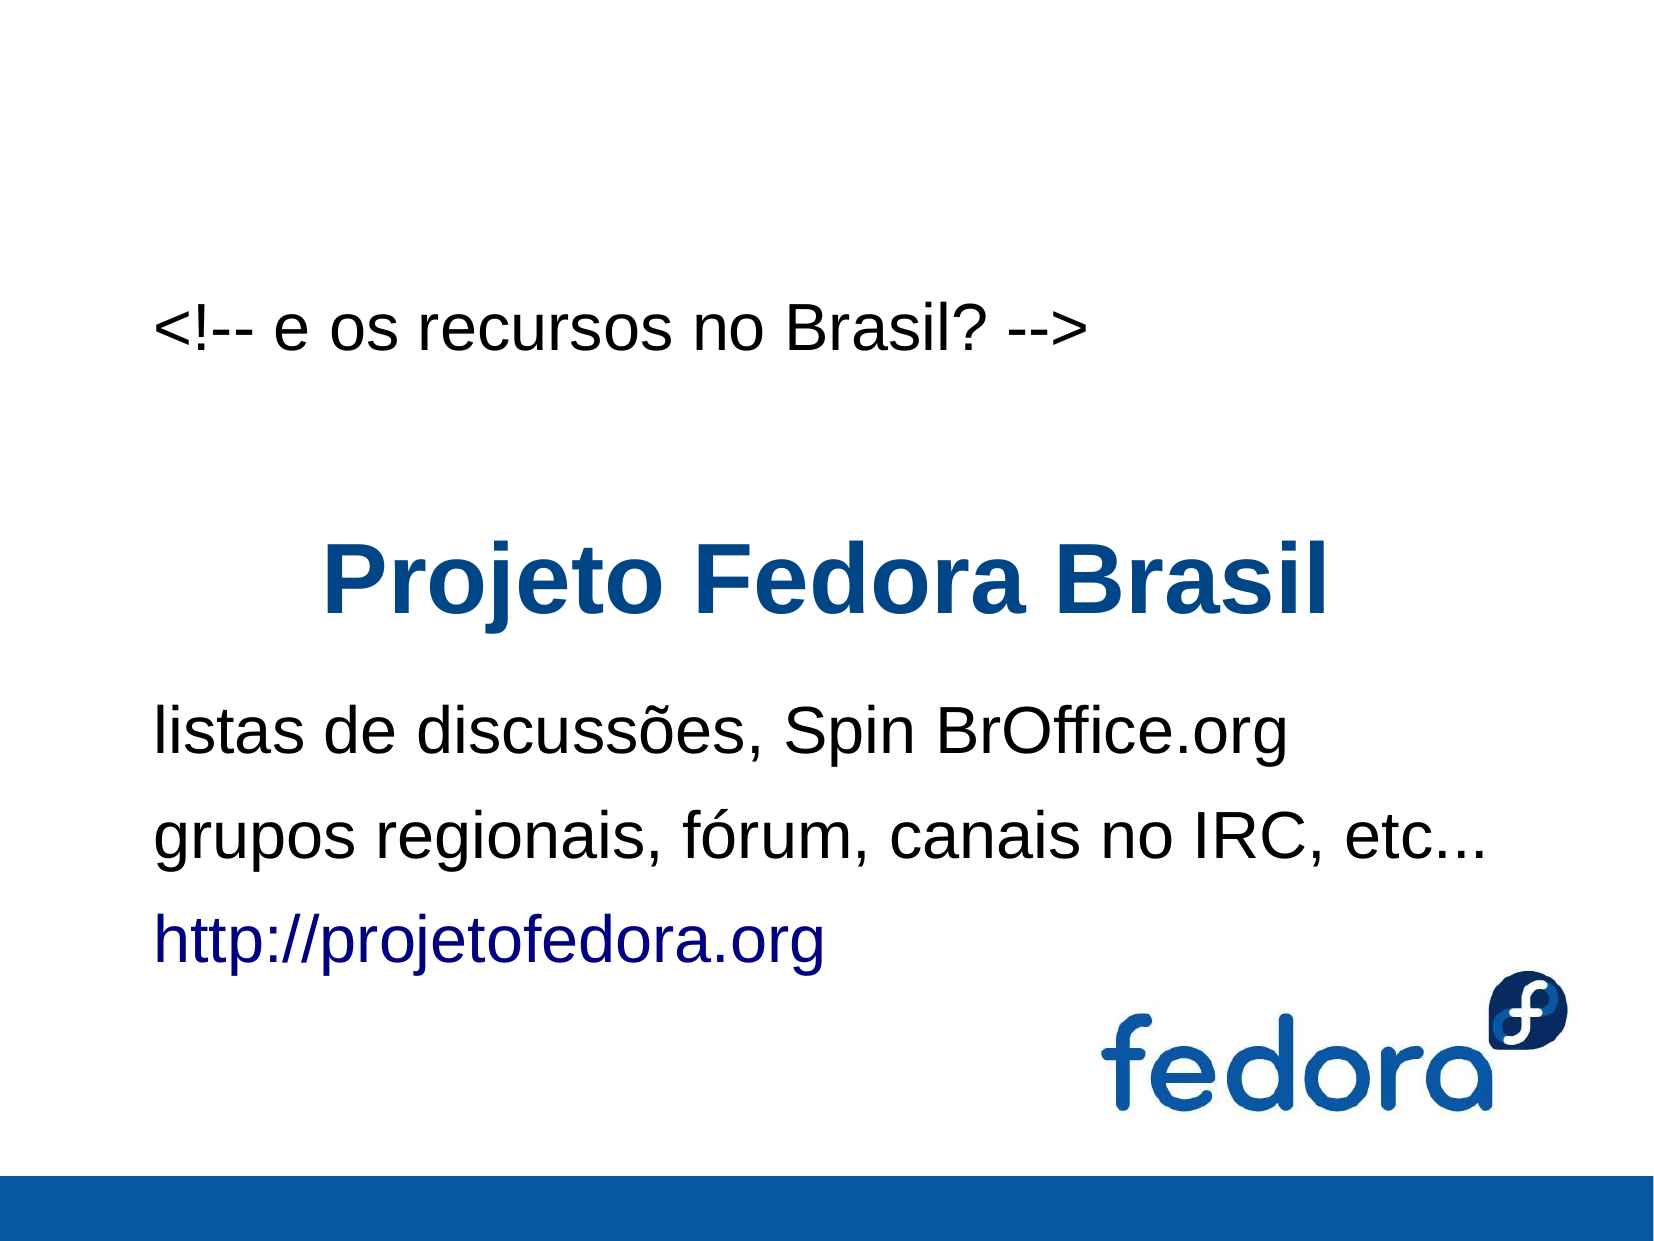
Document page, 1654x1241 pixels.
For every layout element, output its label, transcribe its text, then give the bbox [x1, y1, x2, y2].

title Projeto Fedora Brasil [82, 64, 1571, 1094]
picture [1087, 958, 1576, 1125]
picture [0, 1176, 1654, 1241]
